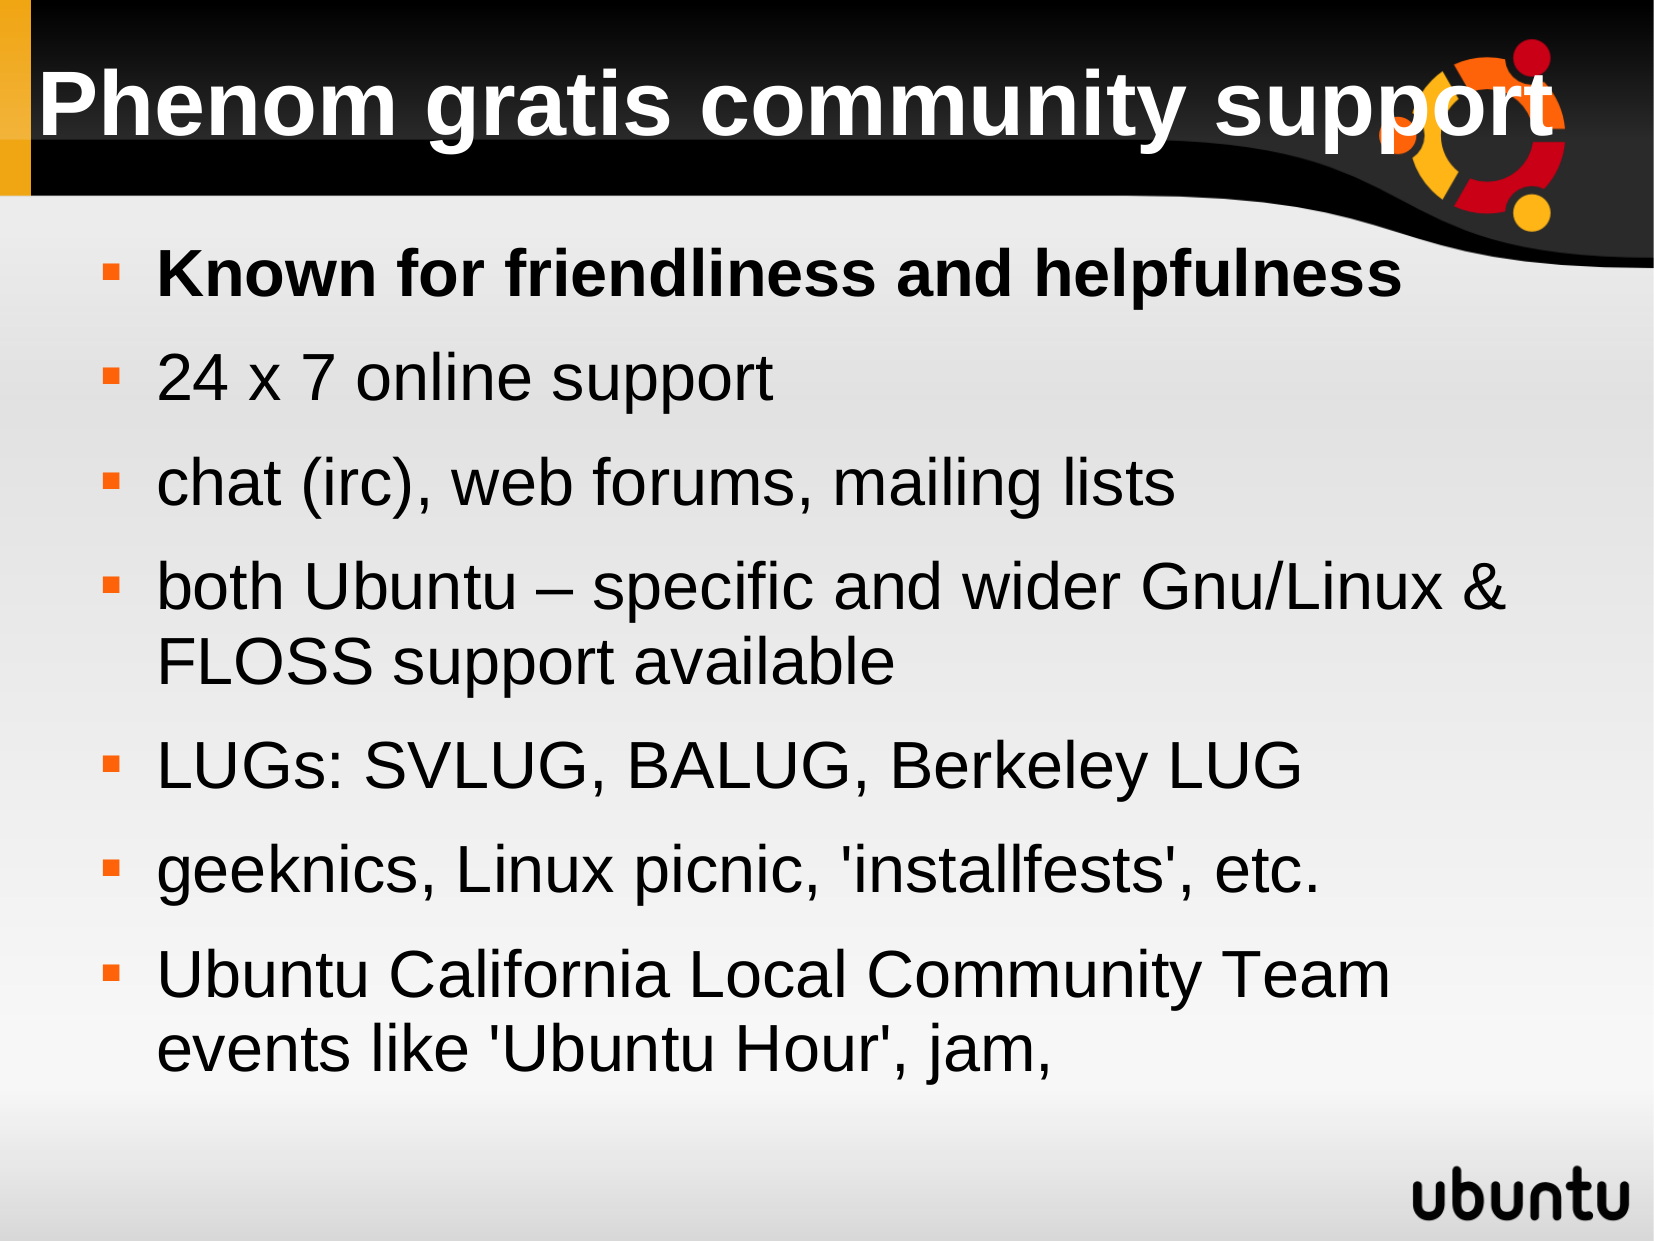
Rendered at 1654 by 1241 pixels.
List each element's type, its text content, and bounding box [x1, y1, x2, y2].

picture [0, 0, 1654, 1241]
title Phenom gratis community support [37, 0, 1565, 208]
list Known for friendliness and helpfulness 24 x 7 online support chat (irc), web forums, mailing lists both Ubuntu – specific and wider Gnu/Linux & FLOSS support available LUGs: SVLUG, BALUG, Berkeley LUG geeknics, Linux picnic, 'installfests', etc. Ubuntu California Local Community Team events like 'Ubuntu Hour', jam, [85, 236, 1548, 1241]
